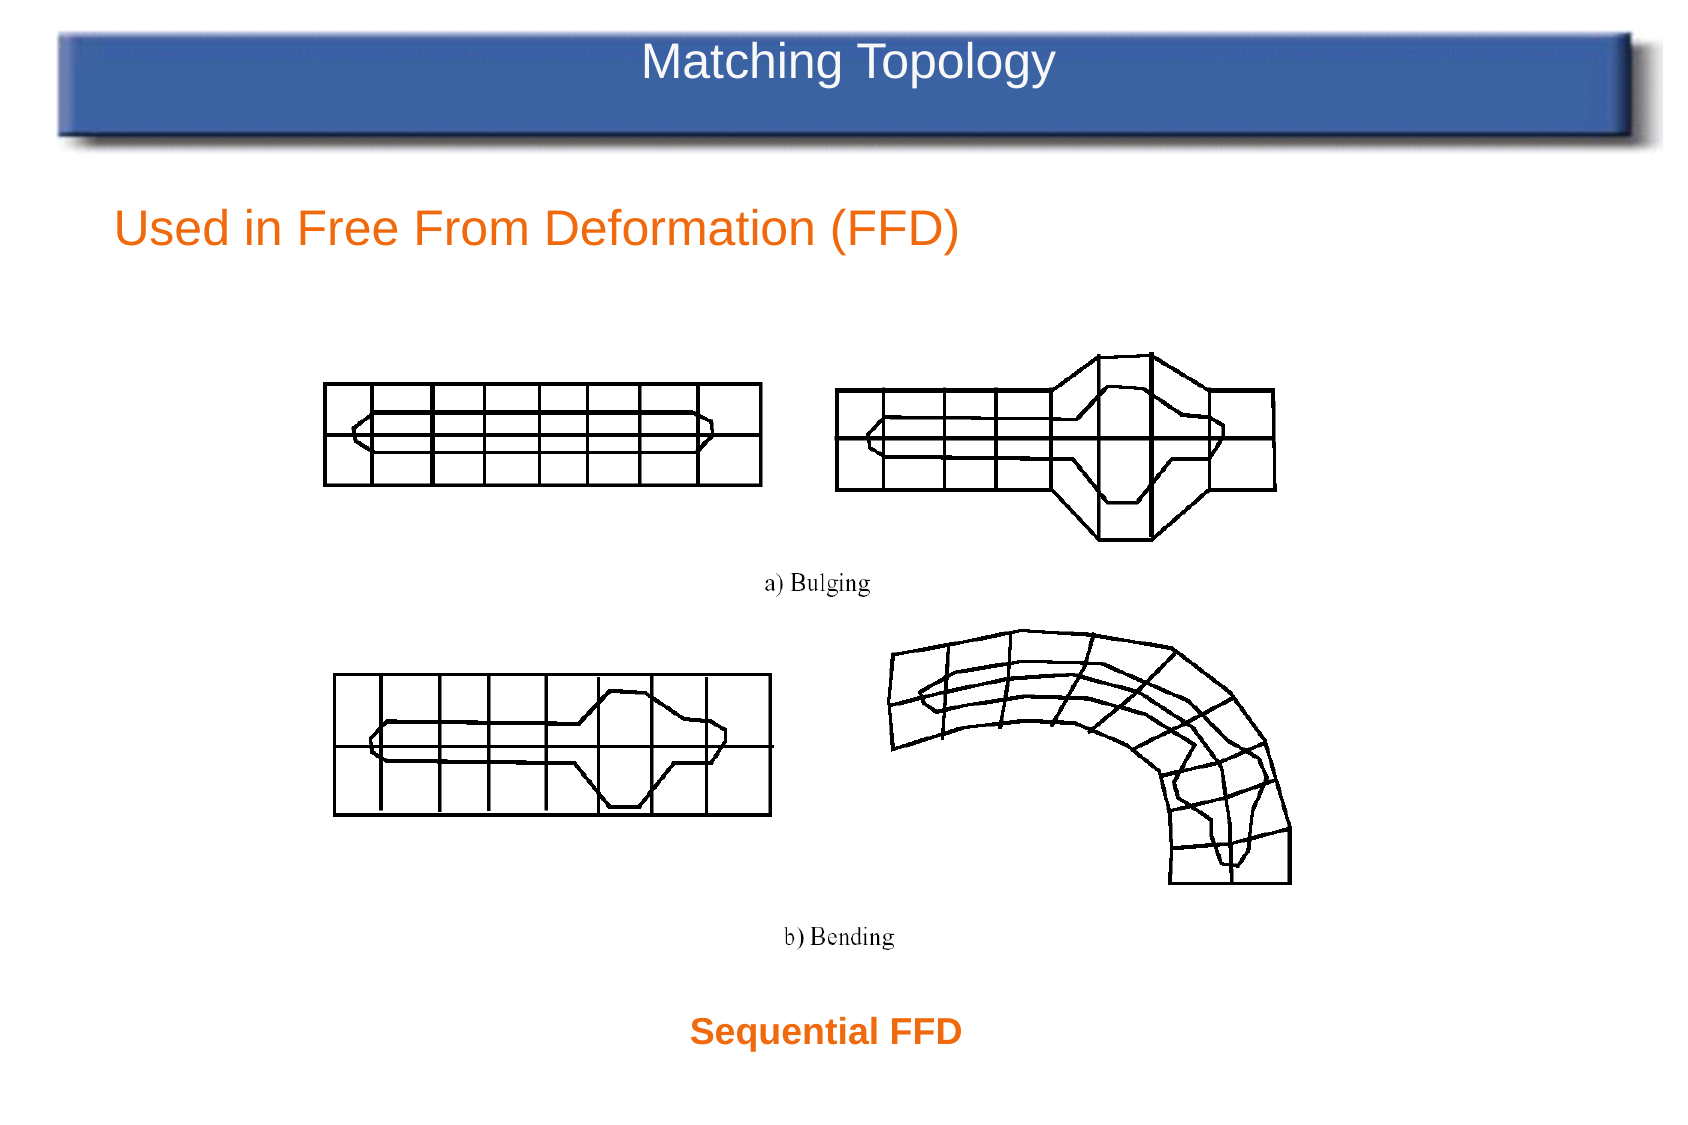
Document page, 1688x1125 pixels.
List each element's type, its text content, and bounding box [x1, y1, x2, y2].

title Matching Topology [188, 21, 1509, 96]
text_box Used in Free From Deformation (FFD) [98, 187, 976, 263]
picture [309, 335, 1318, 959]
picture [56, 29, 1663, 156]
text_box Sequential FFD [675, 999, 978, 1061]
